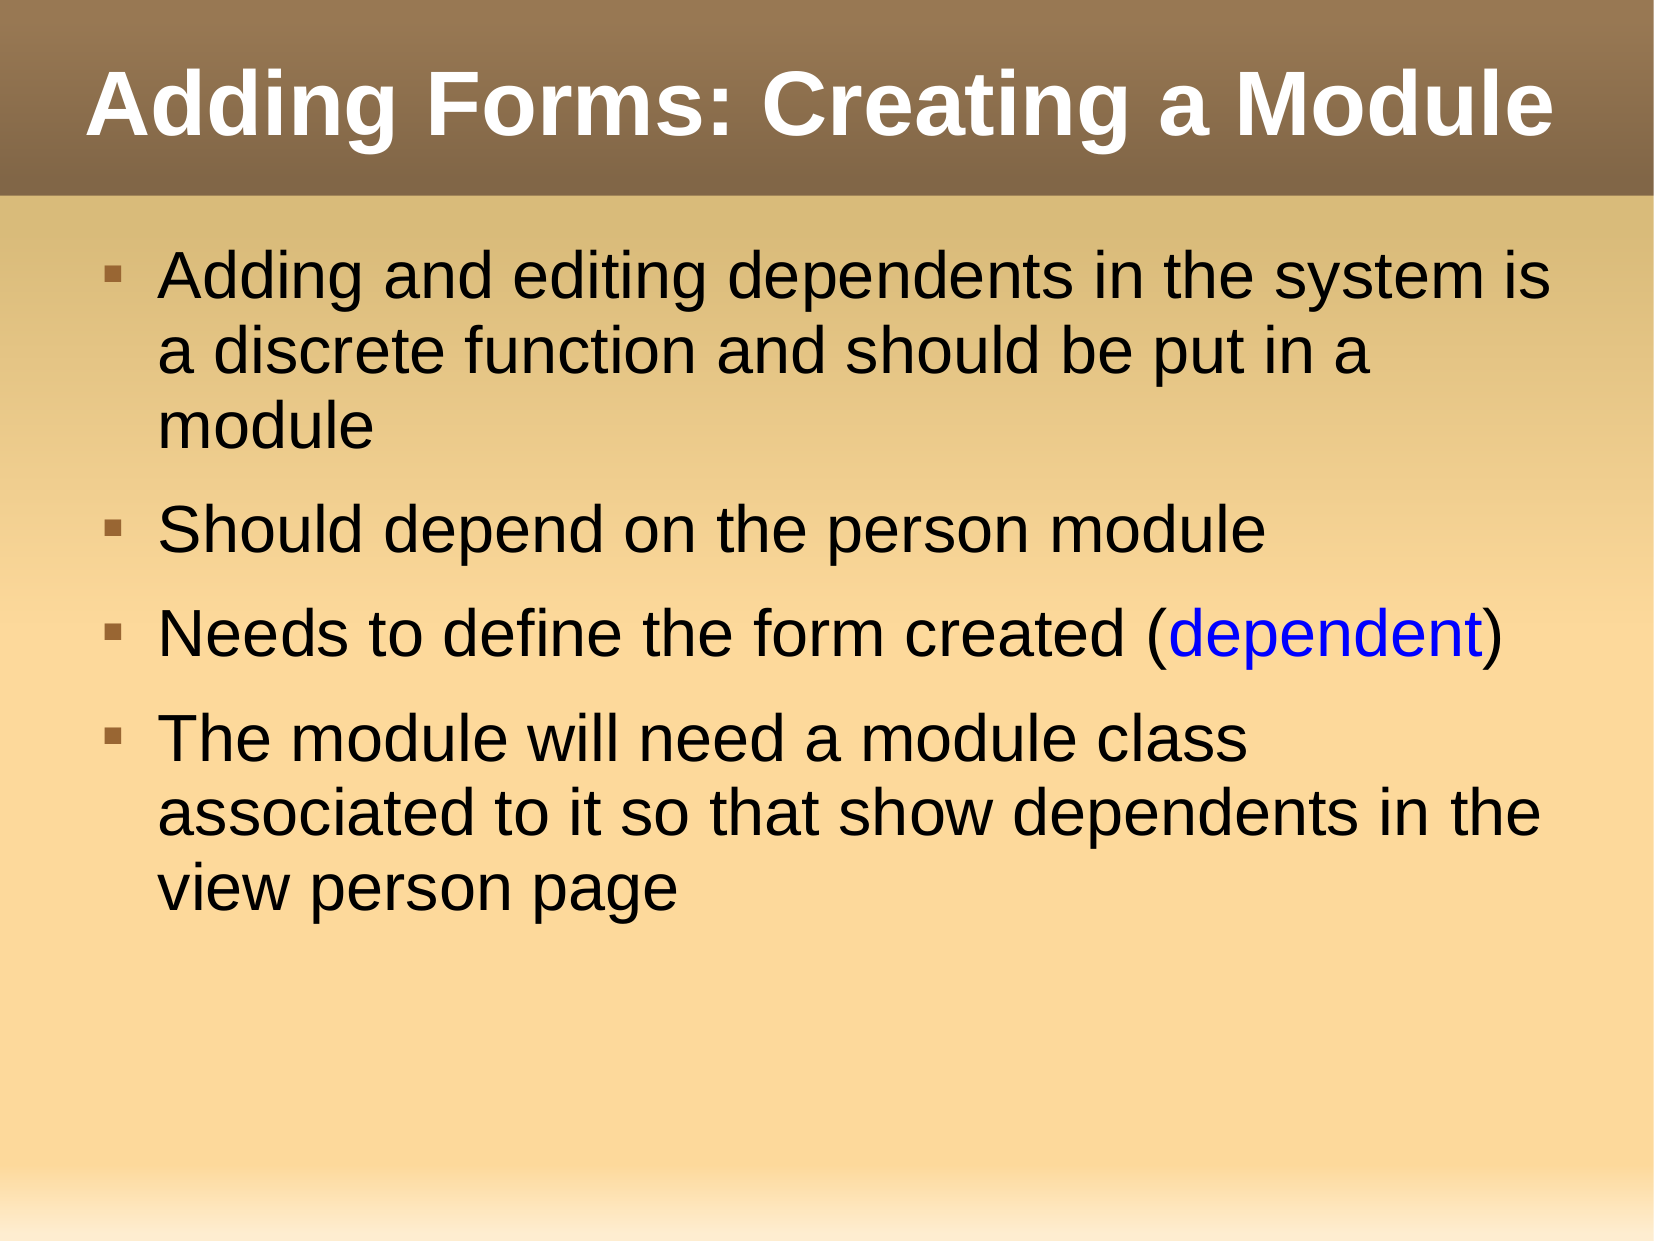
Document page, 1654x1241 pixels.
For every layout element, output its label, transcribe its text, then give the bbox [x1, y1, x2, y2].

list Adding and editing dependents in the system is a discrete function and should be put in a module Should depend on the person module Needs to define the form created (dependent) The module will need a module class associated to it so that show dependents in the view person page [86, 238, 1576, 1096]
picture [0, 0, 1654, 1241]
title Adding Forms: Creating a Module [76, 7, 1565, 200]
